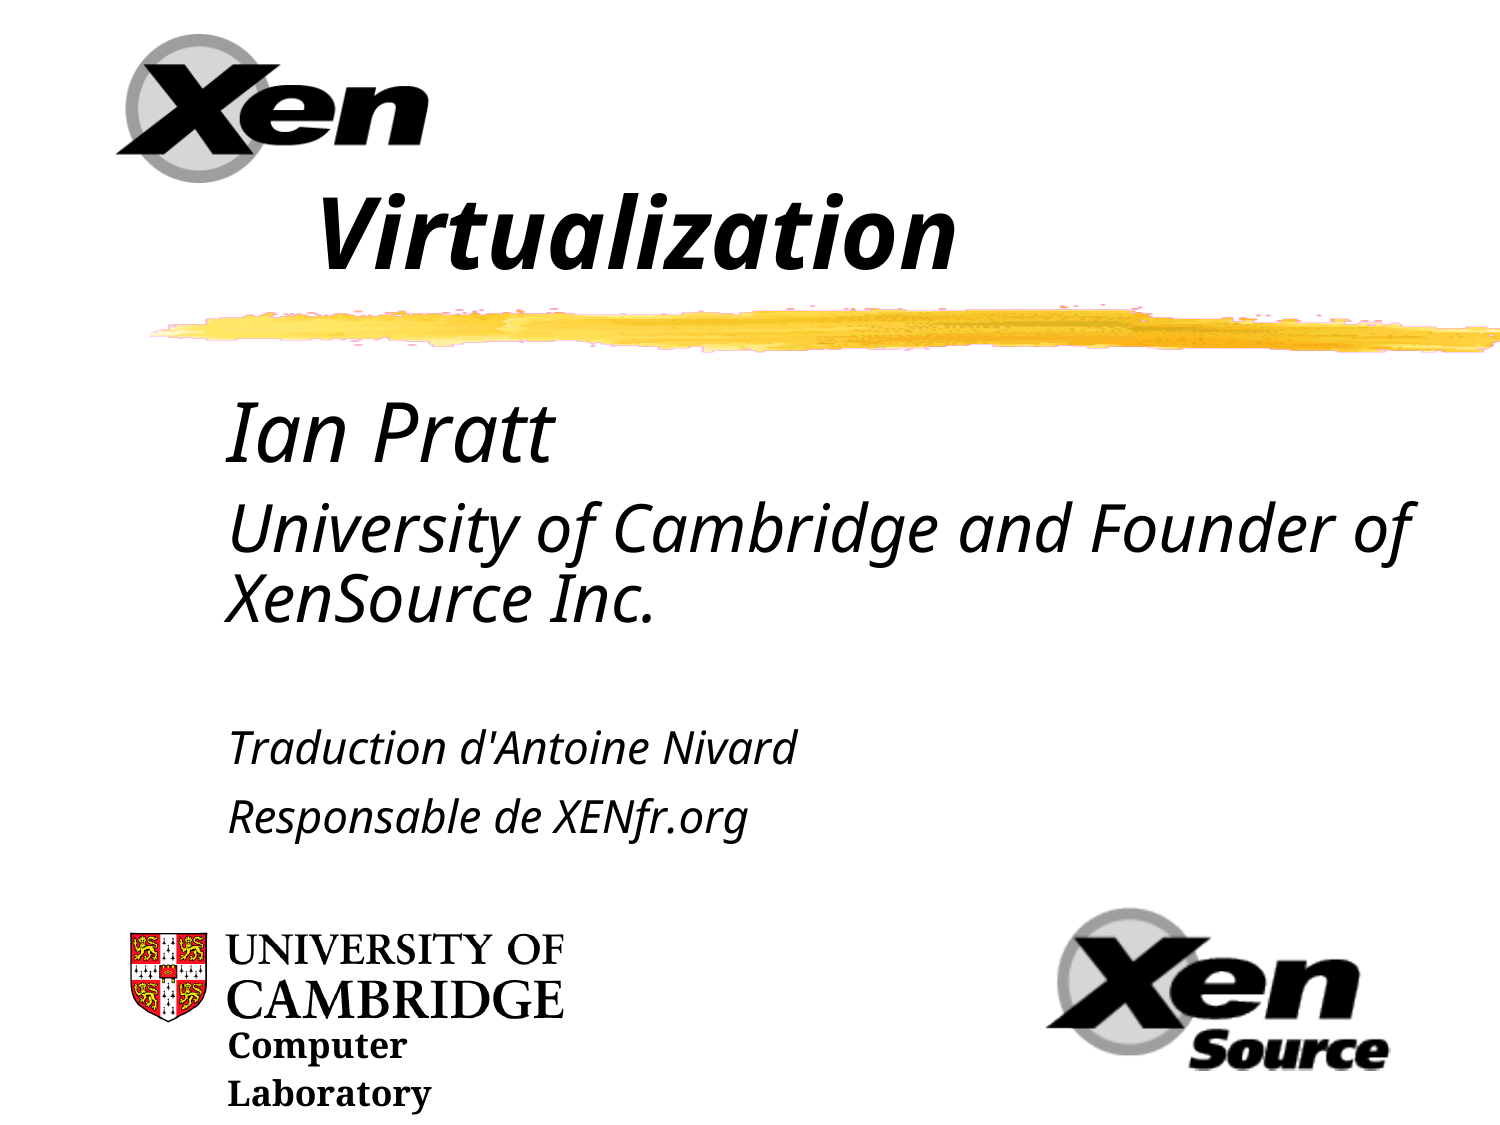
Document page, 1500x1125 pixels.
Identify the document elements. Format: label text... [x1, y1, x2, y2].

text_box Computer Laboratory [212, 1012, 626, 1071]
picture [1045, 907, 1391, 1071]
title Xen and the Art of Virtualization [150, 0, 1417, 300]
subtitle Ian Pratt University of Cambridge and Founder of XenSource Inc. Traduction d'Antoine Nivard Responsable de XENfr.org [212, 385, 1454, 897]
picture [150, 299, 1500, 363]
picture [129, 931, 564, 1024]
picture [115, 34, 429, 183]
